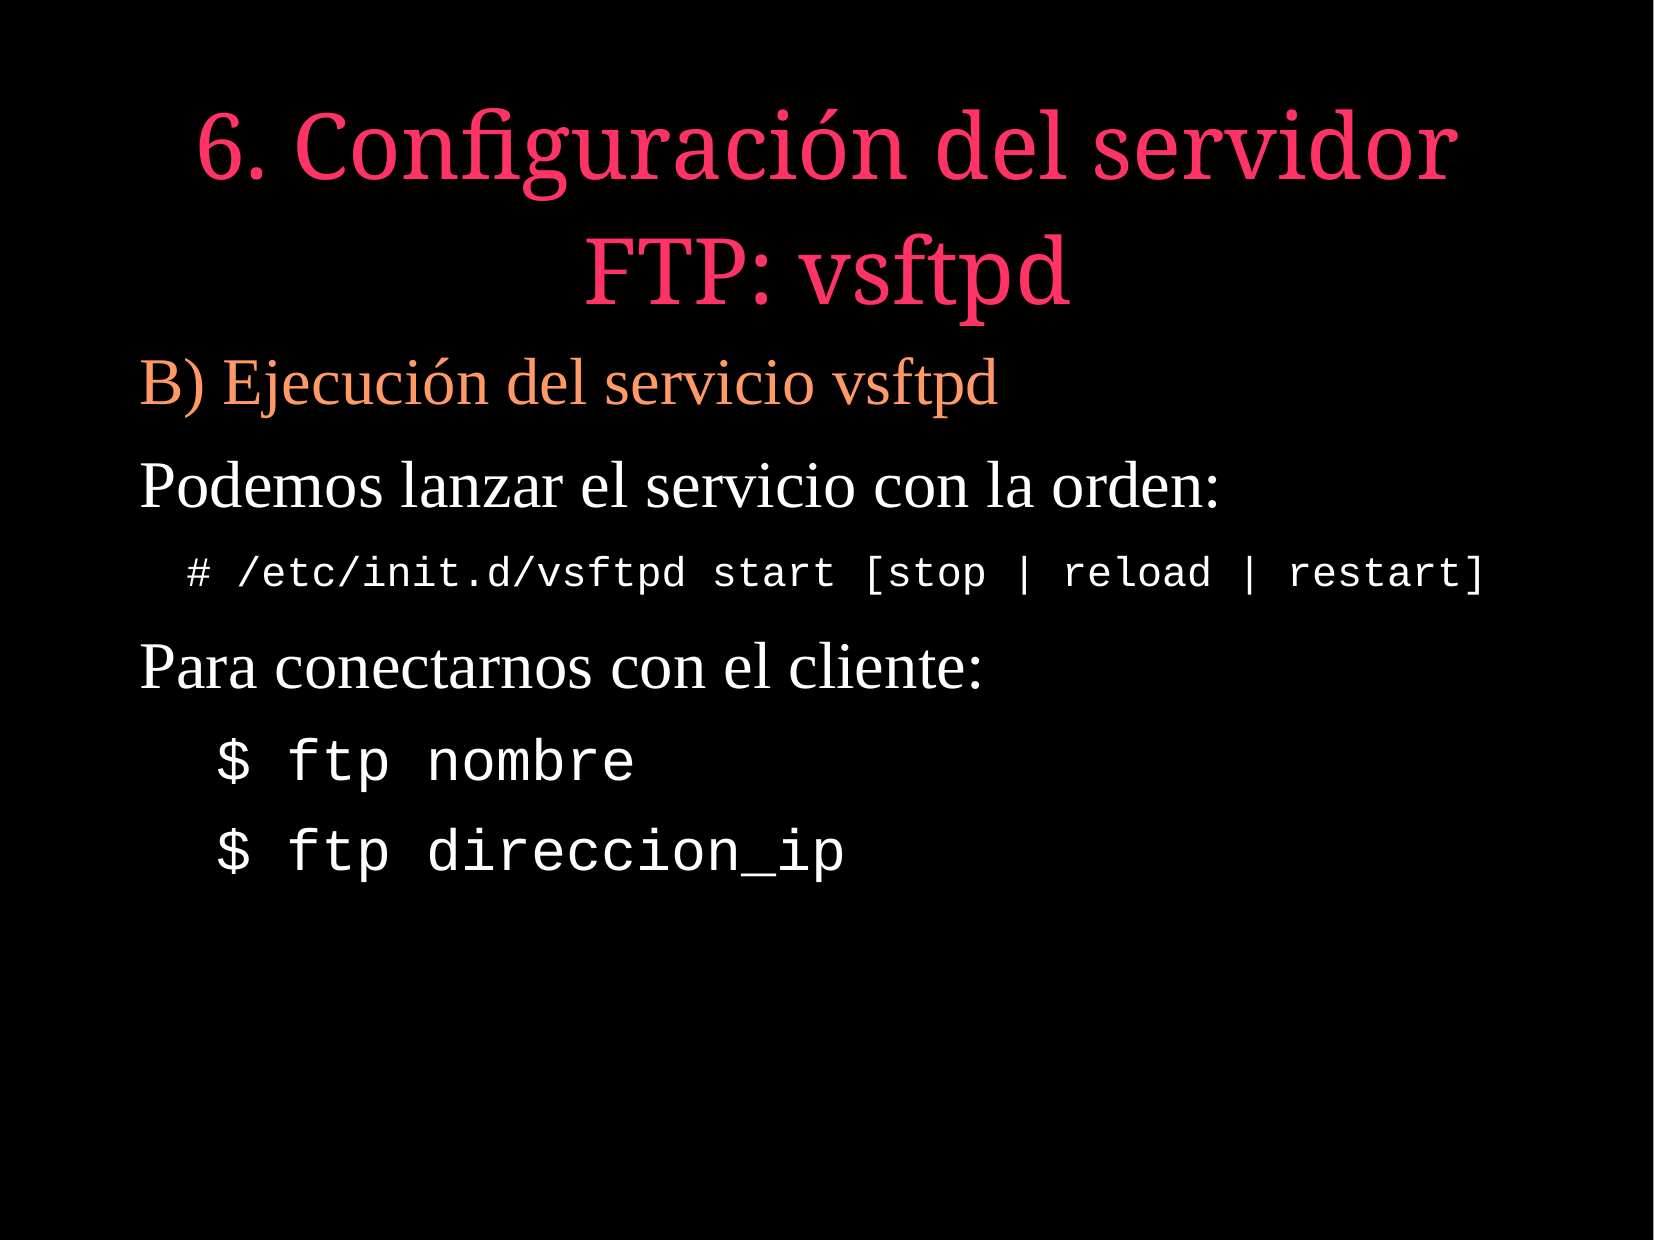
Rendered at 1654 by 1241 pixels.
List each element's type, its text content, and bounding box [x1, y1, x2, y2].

list B) Ejecución del servicio vsftpd Podemos lanzar el servicio con la orden: # /etc/init.d/vsftpd start [stop | reload | restart] Para conectarnos con el cliente: $ ftp nombre $ ftp direccion_ip [121, 344, 1534, 1127]
title 6. Configuración del servidor FTP: vsftpd [121, 82, 1534, 331]
